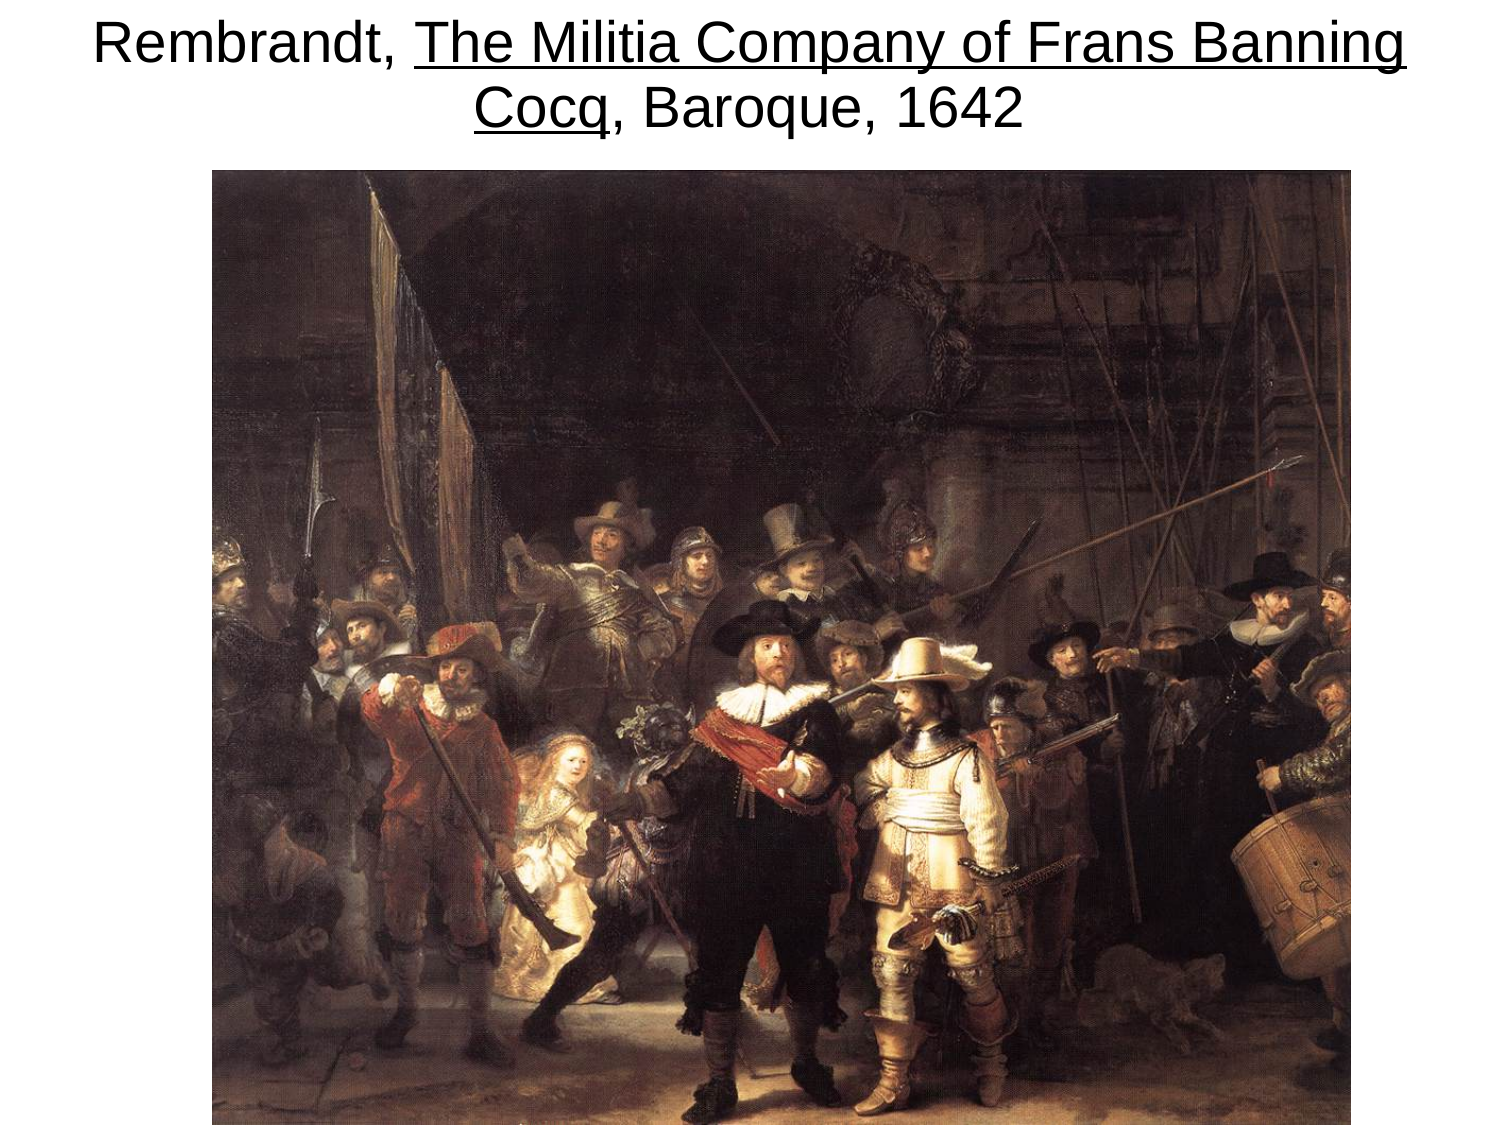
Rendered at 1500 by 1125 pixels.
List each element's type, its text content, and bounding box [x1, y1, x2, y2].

title Rembrandt, The Militia Company of Frans Banning Cocq, Baroque, 1642 [0, 0, 1500, 153]
picture [212, 170, 1351, 1125]
